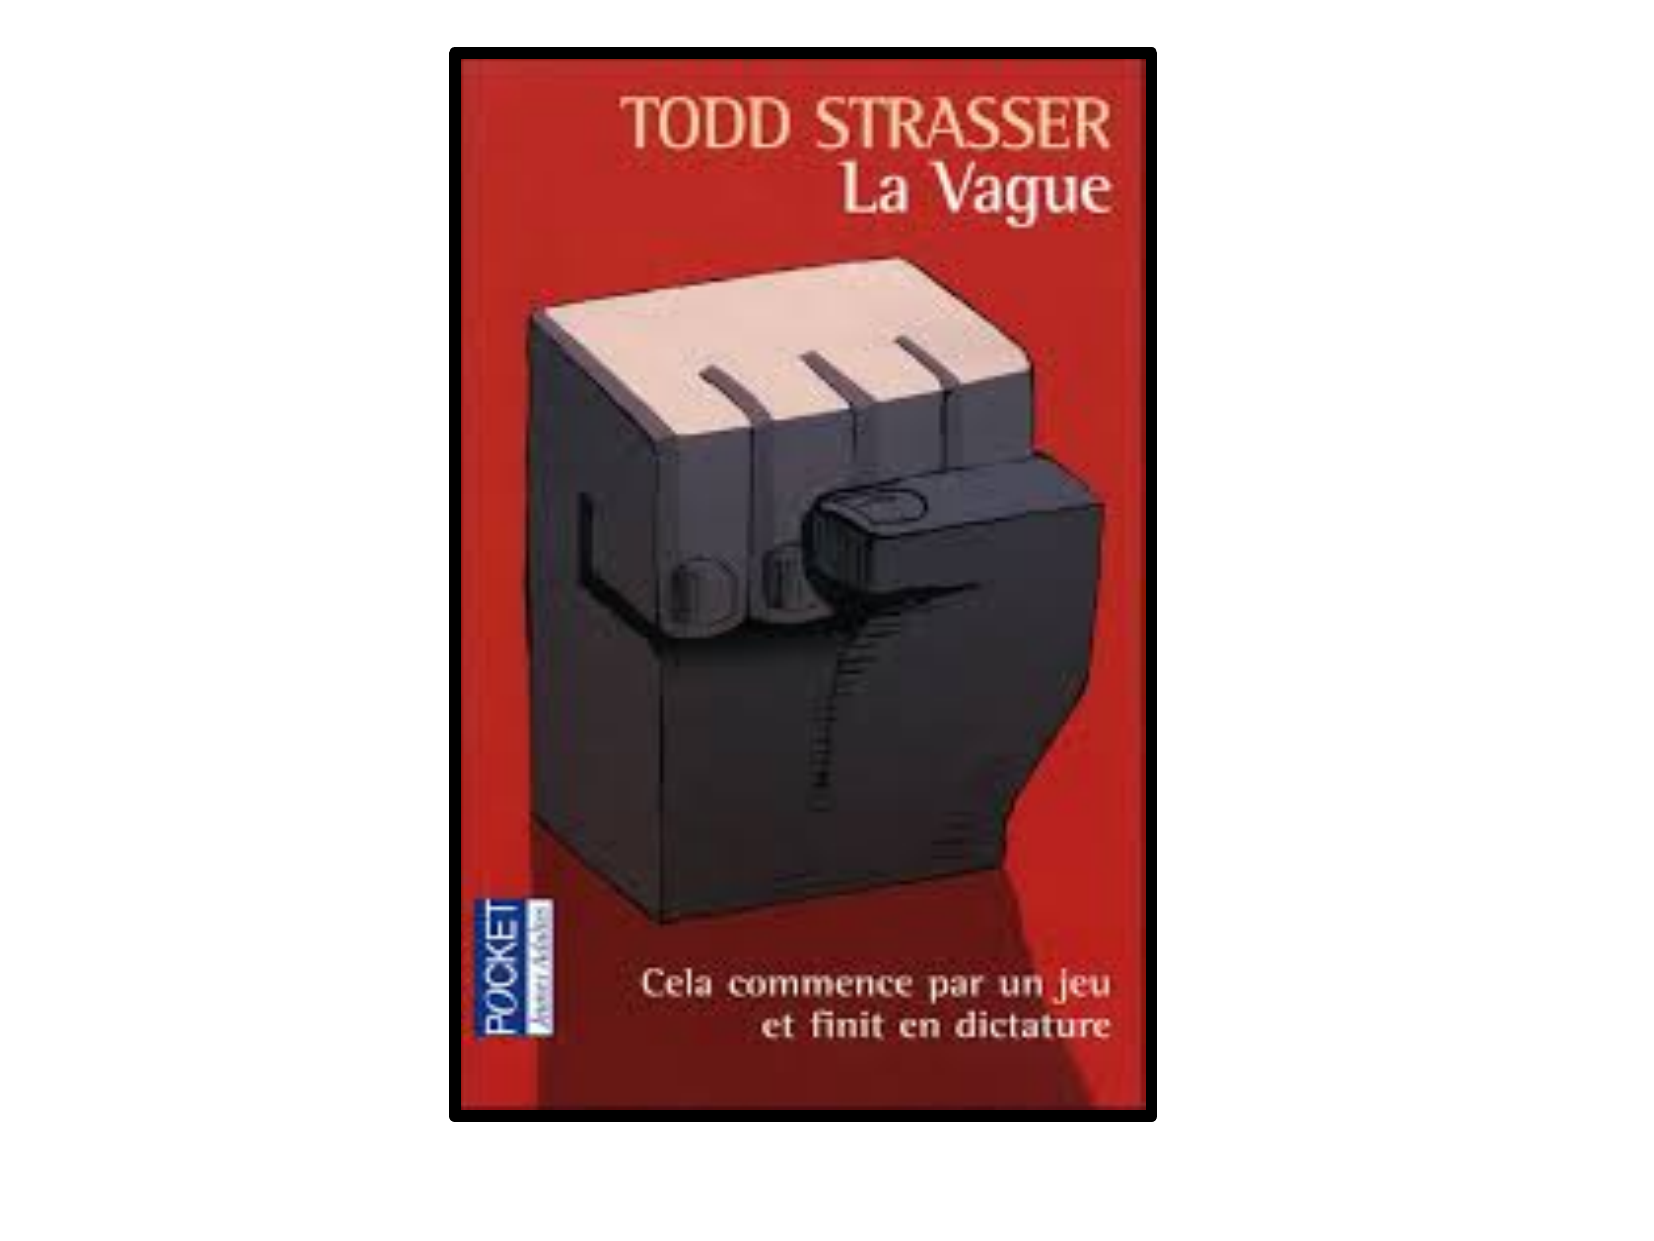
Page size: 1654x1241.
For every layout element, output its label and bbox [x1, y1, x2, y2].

picture [460, 59, 1146, 1111]
